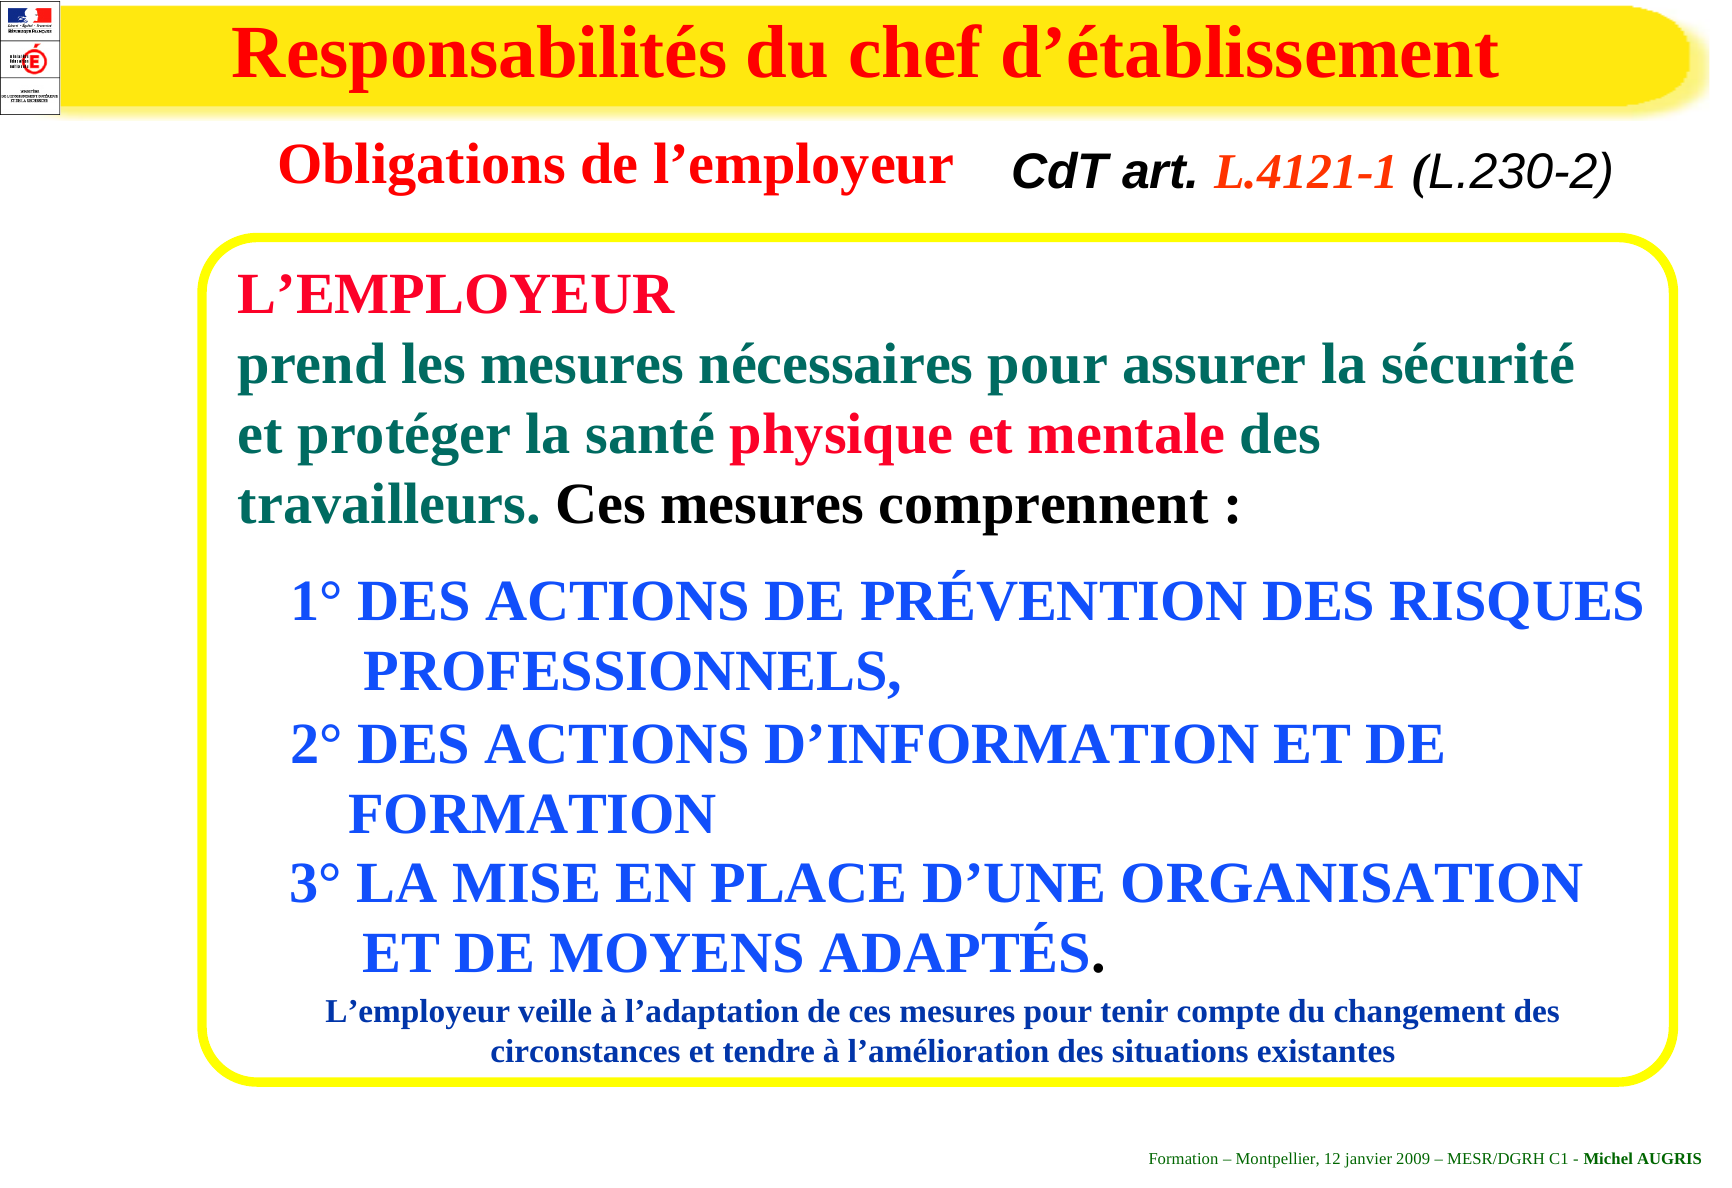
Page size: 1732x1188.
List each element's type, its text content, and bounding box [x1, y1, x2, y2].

text_box 2° DES ACTIONS D’INFORMATION ET DE FORMATION [275, 697, 1680, 853]
text_box CdT art. L.4121-1 (L.230-2) [996, 130, 1630, 207]
text_box L’employeur veille à l’adaptation de ces mesures pour tenir compte du changement des circonstances et tendre à l’amélioration des situations existantes [256, 982, 1632, 1077]
text_box Obligations de l’employeur [262, 117, 970, 202]
picture [0, 0, 1710, 121]
text_box Responsabilités du chef d’établissement [217, 0, 1516, 100]
text_box 3° LA MISE EN PLACE D’UNE ORGANISATION ET DE MOYENS ADAPTÉS. [199, 836, 1659, 992]
text_box 1° DES ACTIONS DE PRÉVENTION DES RISQUES PROFESSIONNELS, [200, 554, 1693, 711]
text_box L’EMPLOYEUR prend les mesures nécessaires pour assurer la sécurité et protéger la santé physique et mentale des travailleurs. Ces mesures comprennent : [223, 247, 1642, 543]
